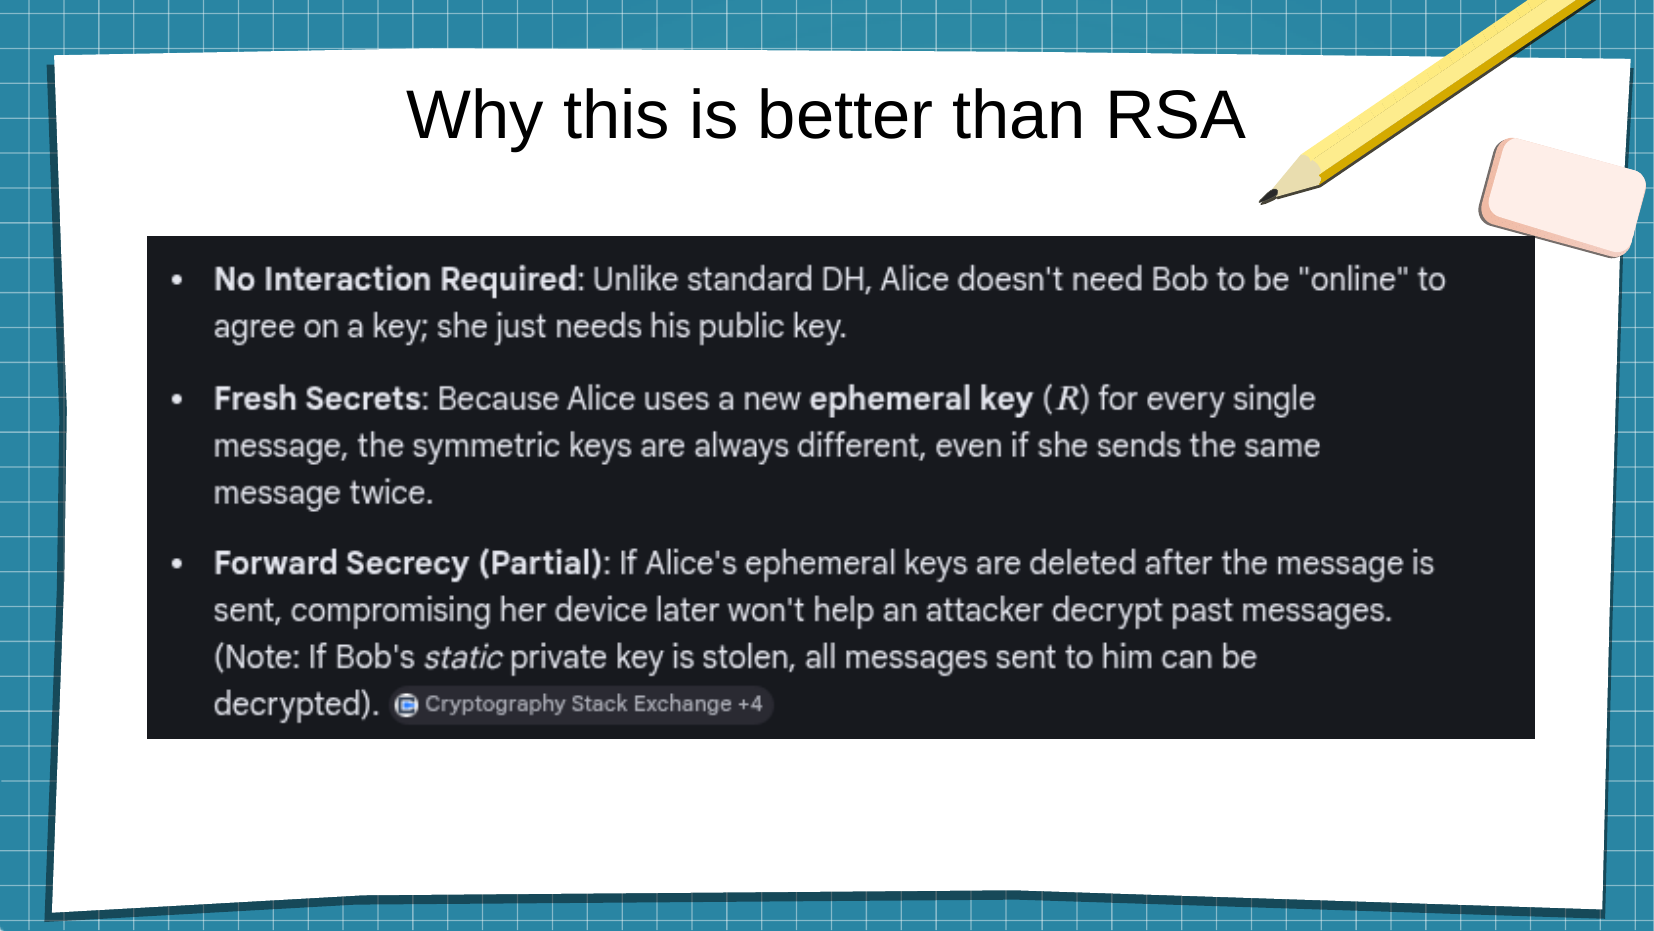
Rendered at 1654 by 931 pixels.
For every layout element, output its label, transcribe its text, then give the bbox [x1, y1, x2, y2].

title Why this is better than RSA [82, 37, 1571, 193]
picture [147, 236, 1535, 739]
